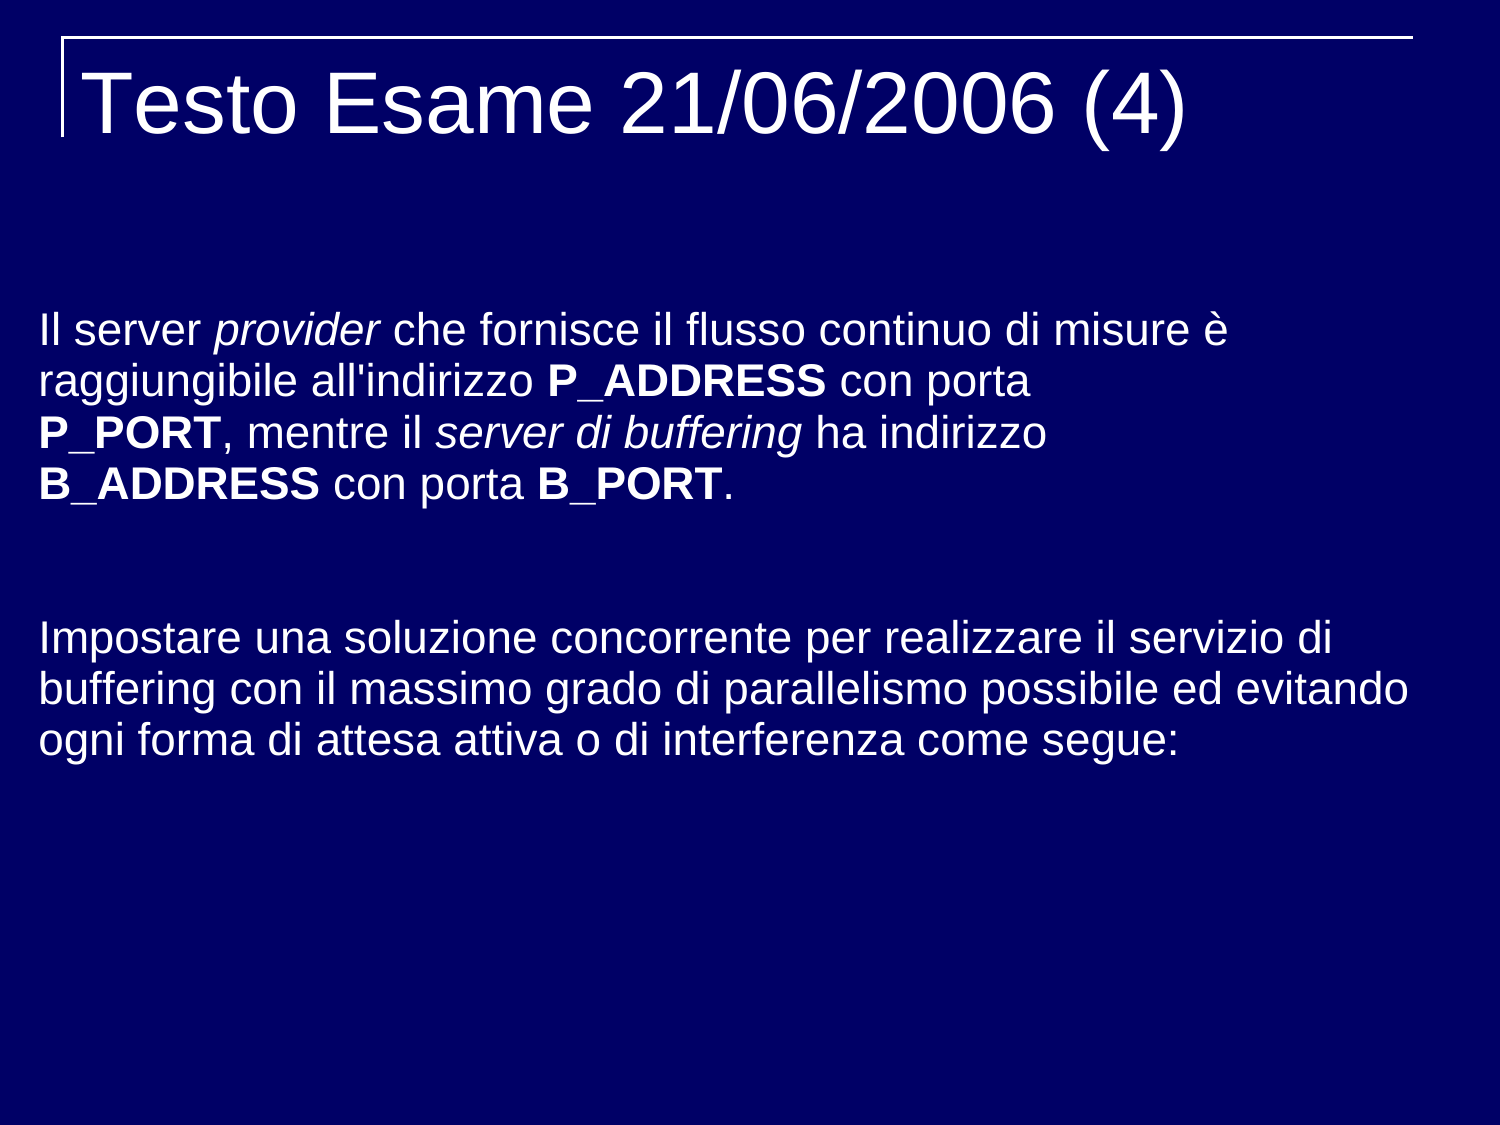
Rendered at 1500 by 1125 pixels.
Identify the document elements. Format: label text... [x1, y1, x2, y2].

text_box Il server provider che fornisce il flusso continuo di misure è raggiungibile all'indirizzo P_ADDRESS con porta P_PORT, mentre il server di buffering ha indirizzo B_ADDRESS con porta B_PORT. Impostare una soluzione concorrente per realizzare il servizio di buffering con il massimo grado di parallelismo possibile ed evitando ogni forma di attesa attiva o di interferenza come segue: [23, 296, 1477, 904]
title Testo Esame 21/06/2006 (4) [65, 46, 1341, 173]
